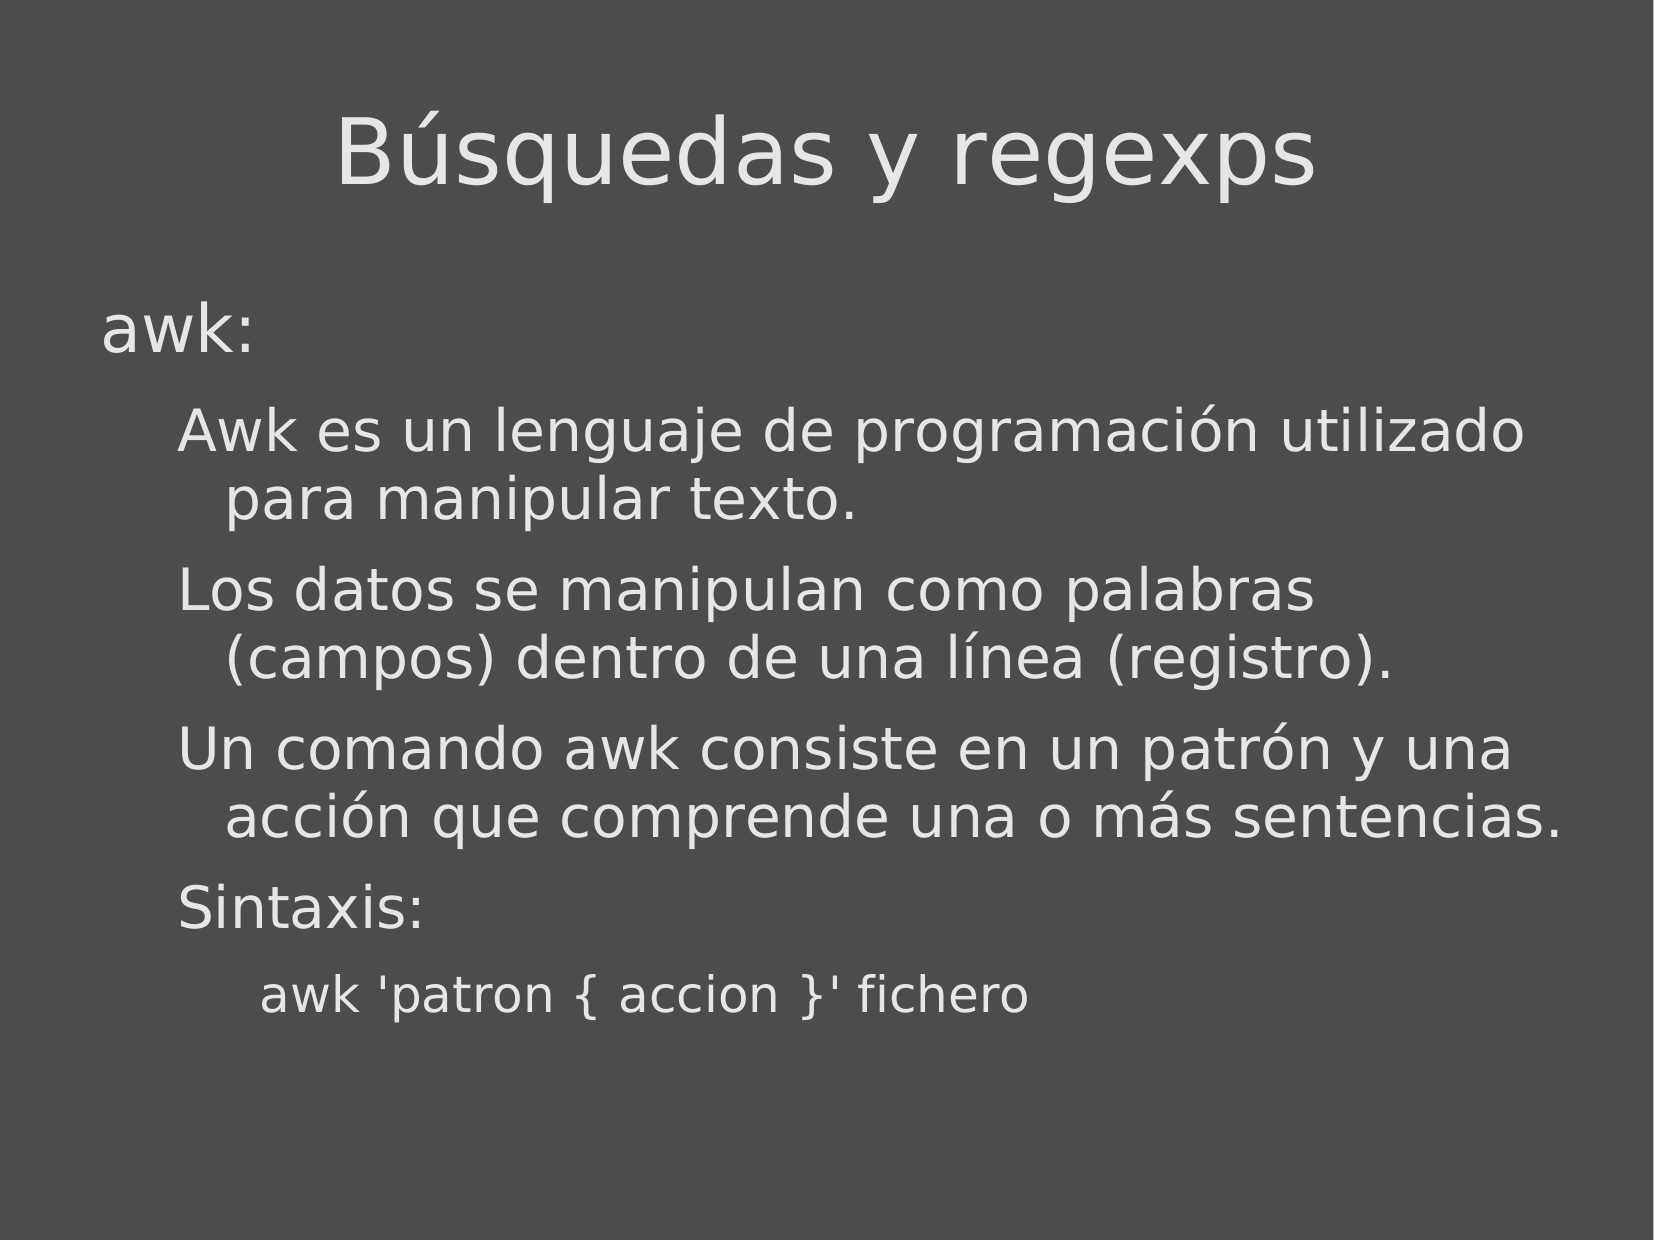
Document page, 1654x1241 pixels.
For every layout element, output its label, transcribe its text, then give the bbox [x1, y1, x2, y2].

list awk: Awk es un lenguaje de programación utilizado para manipular texto. Los datos se manipulan como palabras (campos) dentro de una línea (registro). Un comando awk consiste en un patrón y una acción que comprende una o más sentencias. Sintaxis: awk 'patron { accion }' fichero [82, 290, 1571, 1094]
title Búsquedas y regexps [82, 56, 1571, 250]
